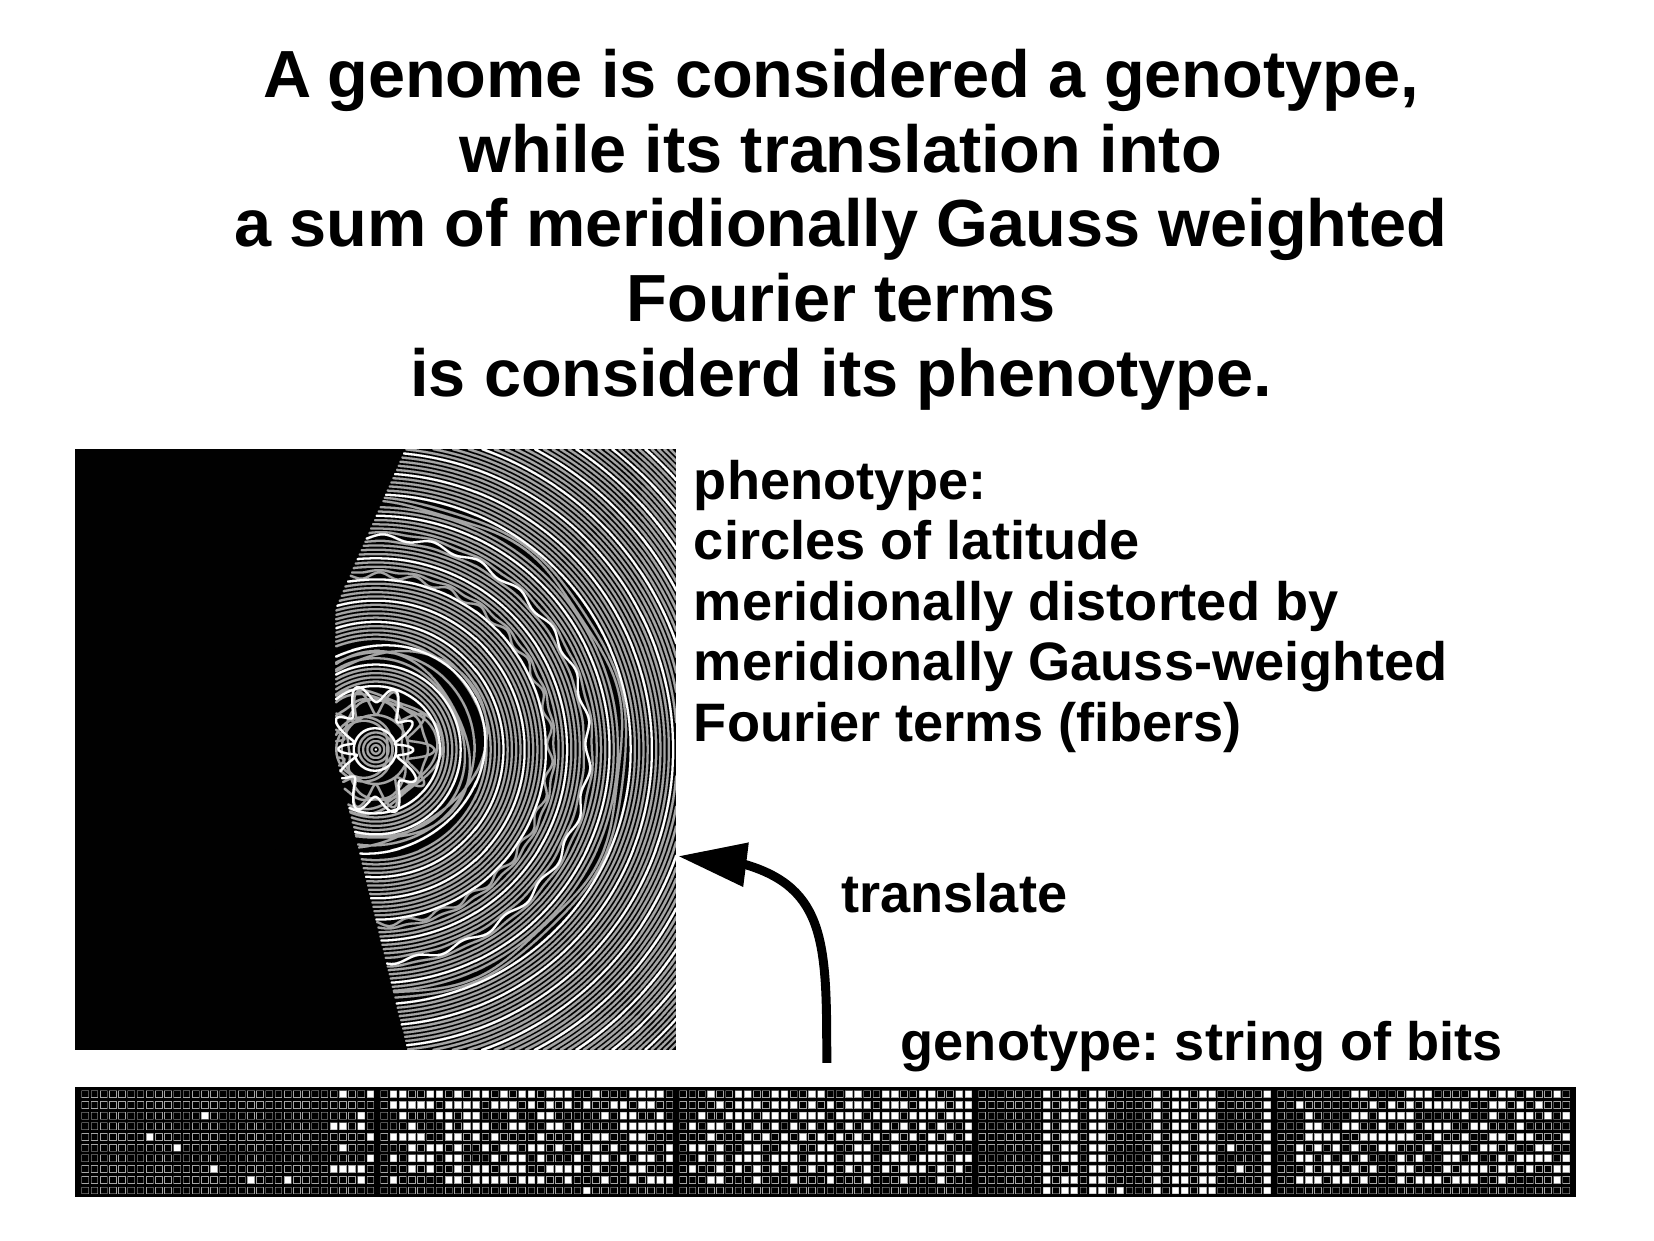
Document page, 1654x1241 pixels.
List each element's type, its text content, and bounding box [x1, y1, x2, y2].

text_box translate [826, 856, 1211, 934]
text_box A genome is considered a genotype, while its translation into a sum of meridionally Gauss weighted Fourier terms is considerd its phenotype. [59, 29, 1625, 419]
picture [75, 1087, 1576, 1197]
text_box phenotype: circles of latitude meridionally distorted by meridionally Gauss-weighted Fourier terms (fibers) [679, 442, 1536, 768]
picture [75, 449, 676, 1051]
text_box genotype: string of bits [885, 1003, 1595, 1081]
